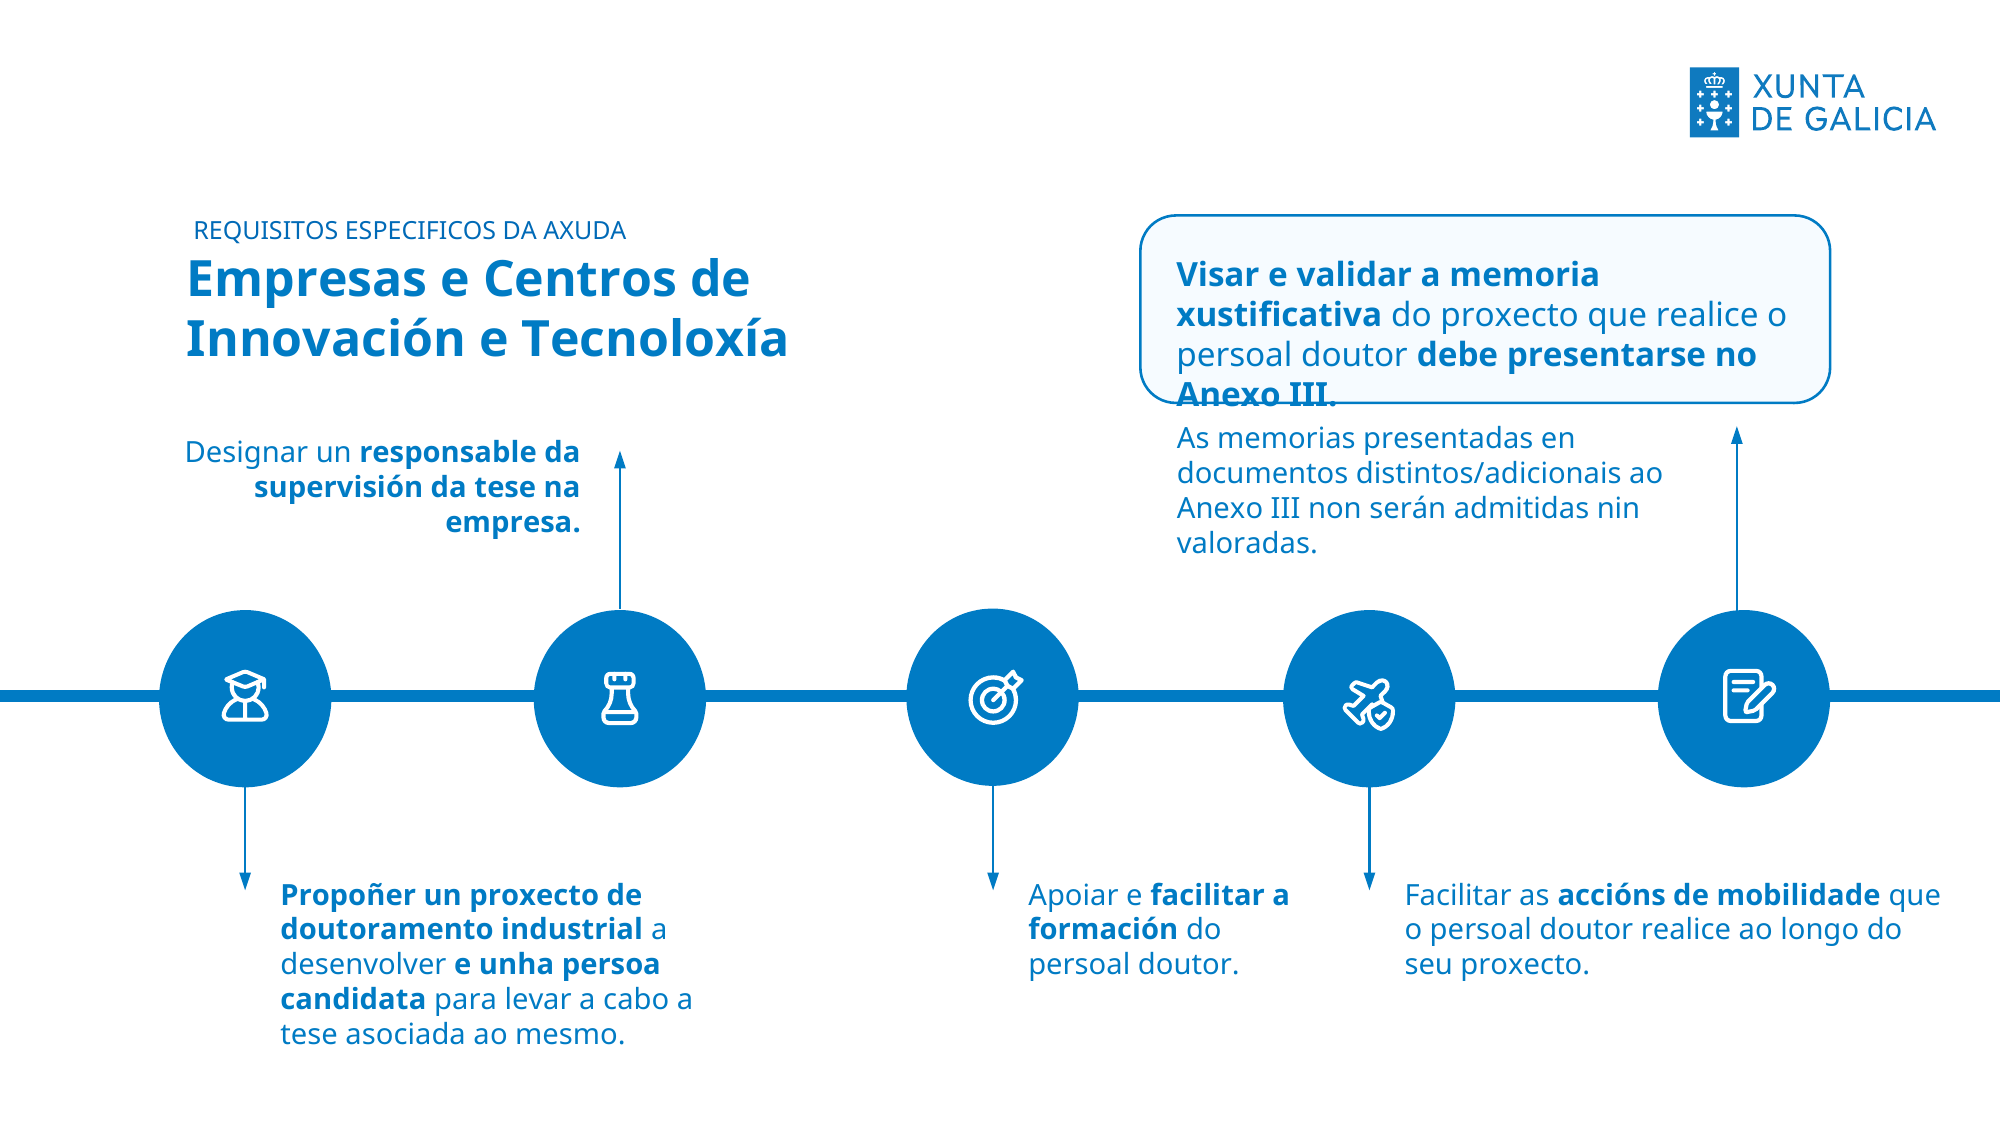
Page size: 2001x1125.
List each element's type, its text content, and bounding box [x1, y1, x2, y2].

picture [1335, 670, 1403, 739]
text_box REQUISITOS ESPECIFICOS DA AXUDA [178, 198, 768, 239]
text_box [0, 608, 2000, 788]
text_box [1191, 382, 1293, 403]
text_box [1311, 382, 1319, 403]
text_box Visar e validar a memoria xustificativa do proxecto que realice o persoal doutor debe presentarse no Anexo III. [1161, 245, 1819, 382]
text_box As memorias presentadas en documentos distintos/adicionais ao Anexo III non serán admitidas nin valoradas. [1162, 412, 1717, 567]
picture [960, 661, 1032, 733]
text_box Empresas e Centros de Innovación e Tecnoloxía [171, 239, 862, 376]
picture [1712, 661, 1783, 731]
text_box [1185, 386, 1190, 396]
text_box Designar un responsable da supervisión da tese na empresa. [141, 426, 596, 563]
picture [585, 664, 655, 733]
text_box [1267, 392, 1274, 402]
picture [211, 661, 279, 730]
text_box [1207, 391, 1213, 403]
text_box Propoñer un proxecto de doutoramento industrial a desenvolver e unha persoa candidata para levar a cabo a tese asociada ao mesmo. [265, 868, 721, 1086]
text_box Apoiar e facilitar a formación do persoal doutor. [1013, 868, 1313, 1005]
text_box Facilitar as accións de mobilidade que o persoal doutor realice ao longo do seu proxecto. [1389, 868, 1963, 1005]
text_box [1140, 215, 1831, 403]
text_box [1298, 382, 1306, 403]
